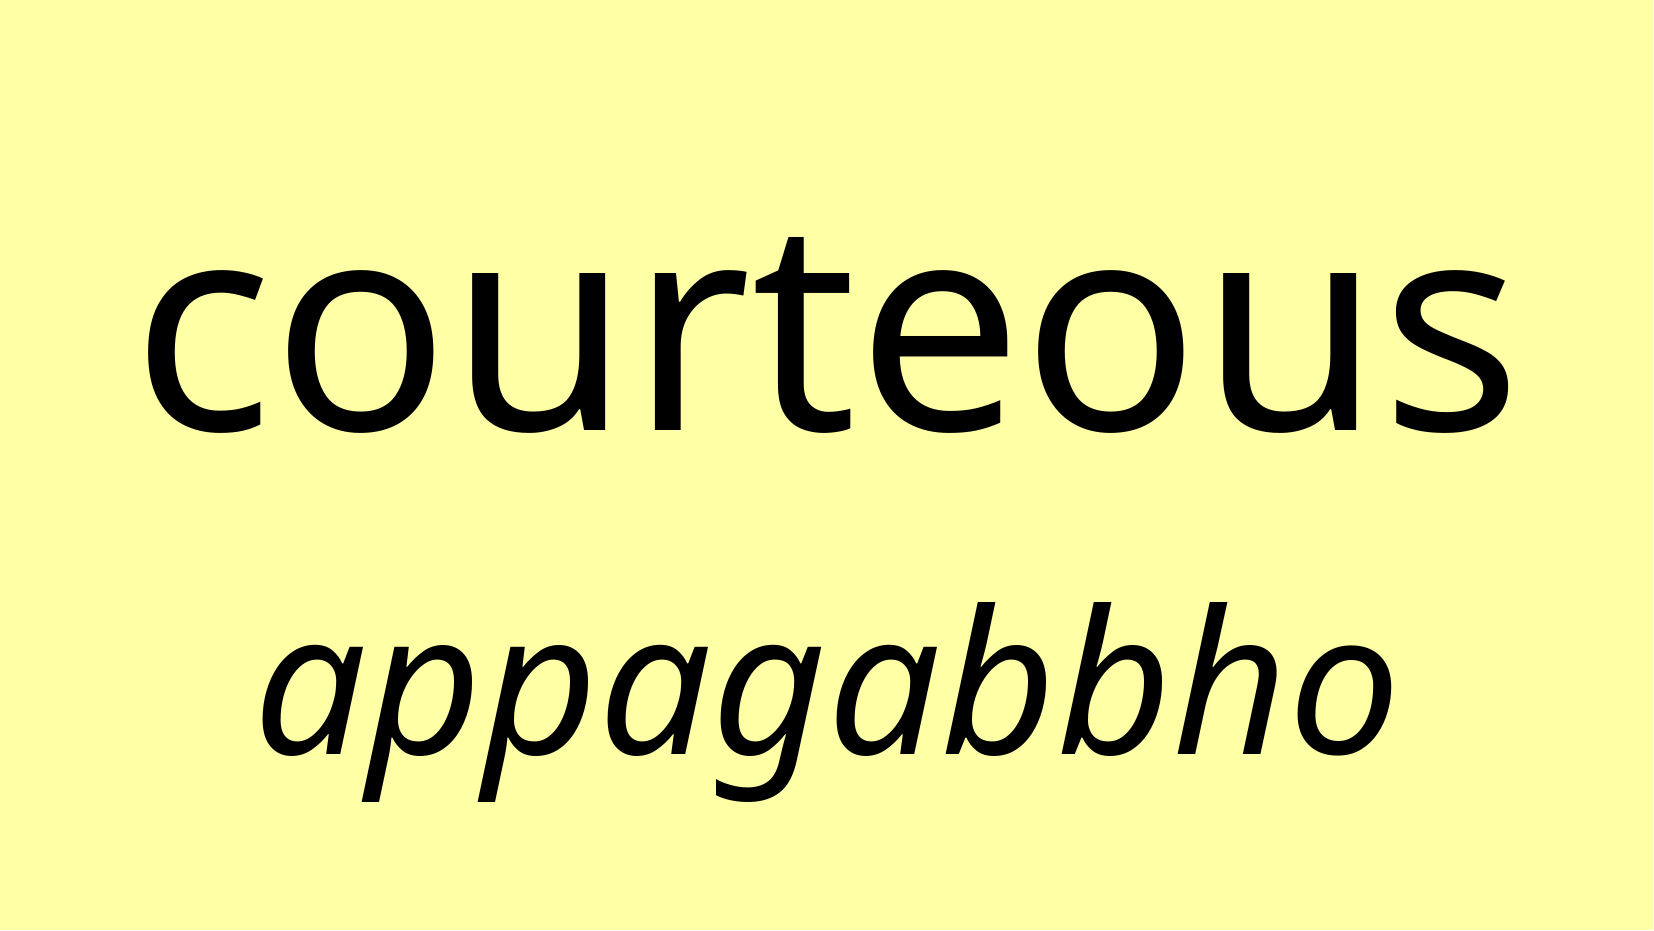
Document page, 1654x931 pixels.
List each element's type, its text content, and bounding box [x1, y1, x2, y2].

text_box courteous appagabbho [114, 89, 1539, 841]
